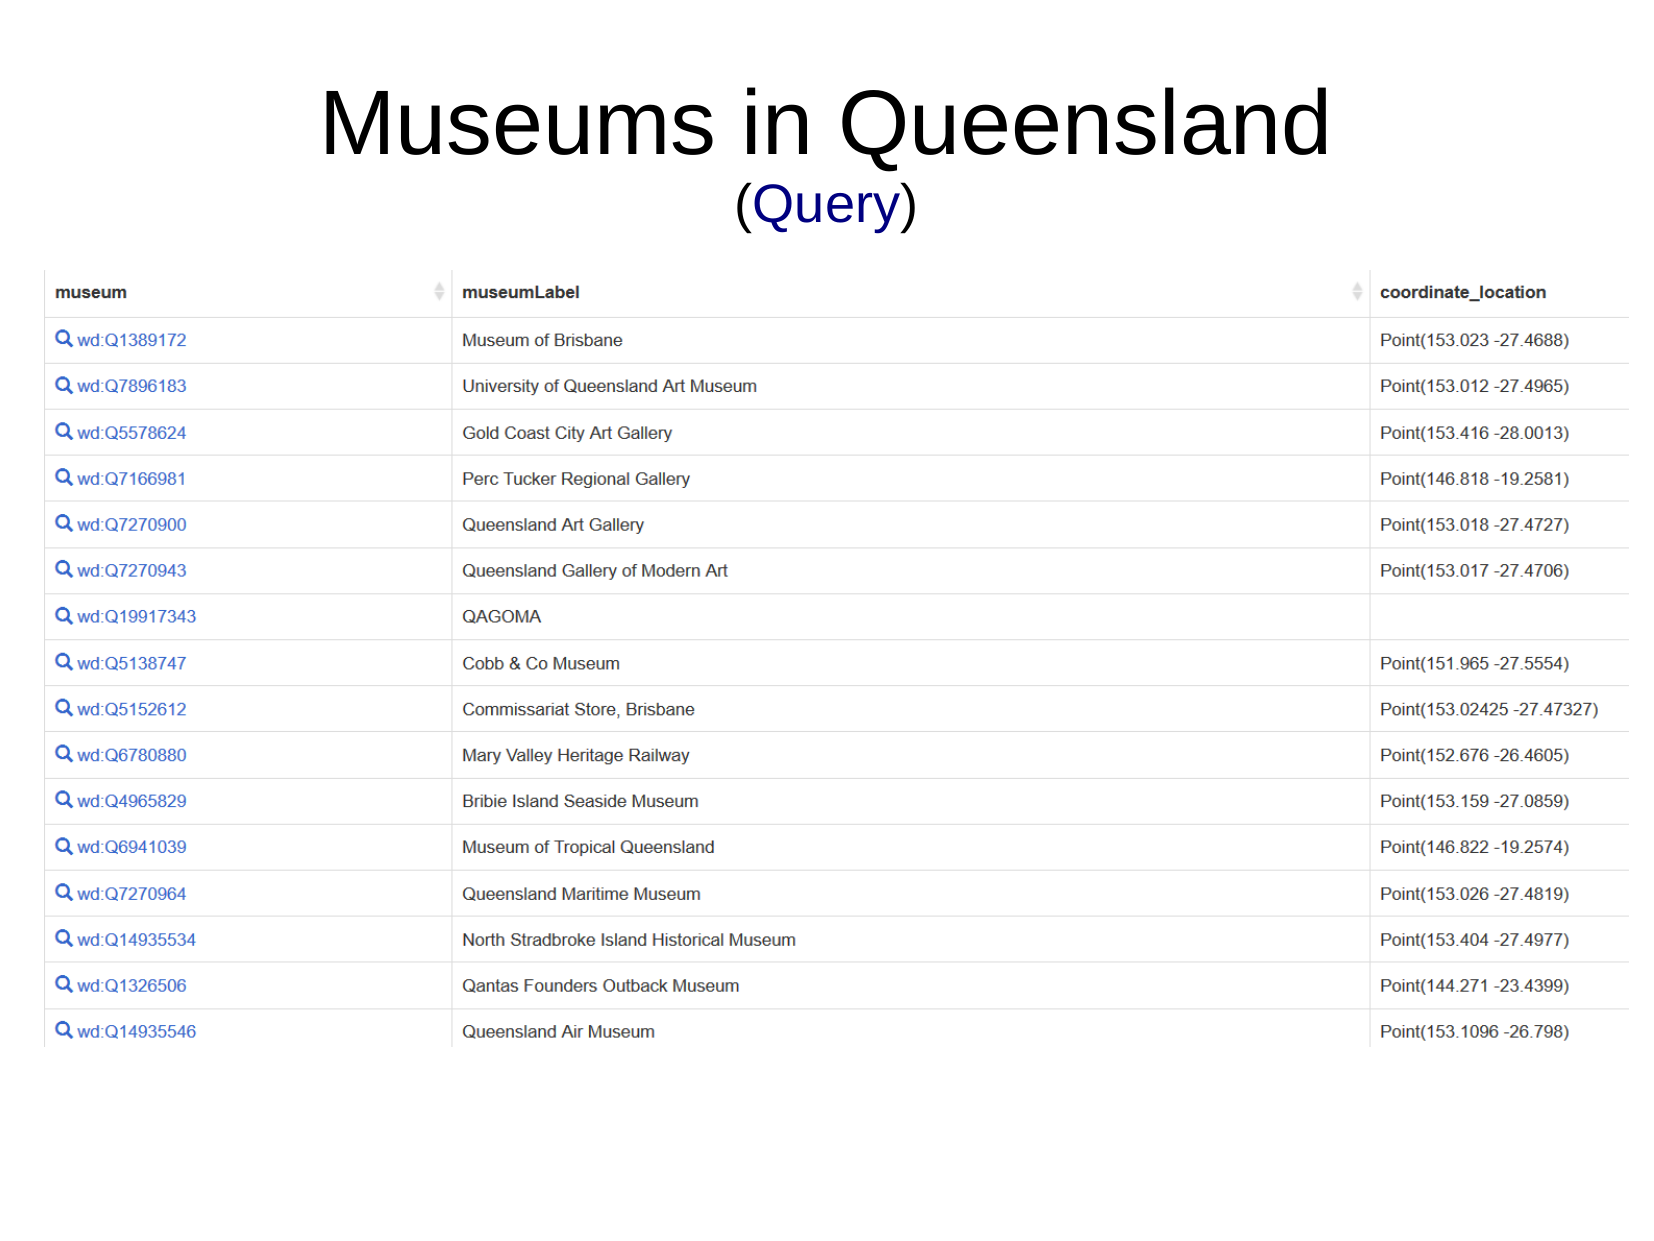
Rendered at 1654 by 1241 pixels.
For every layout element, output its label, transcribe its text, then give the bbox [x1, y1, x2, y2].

picture [44, 270, 1629, 1047]
title Museums in Queensland (Query) [82, 49, 1571, 257]
